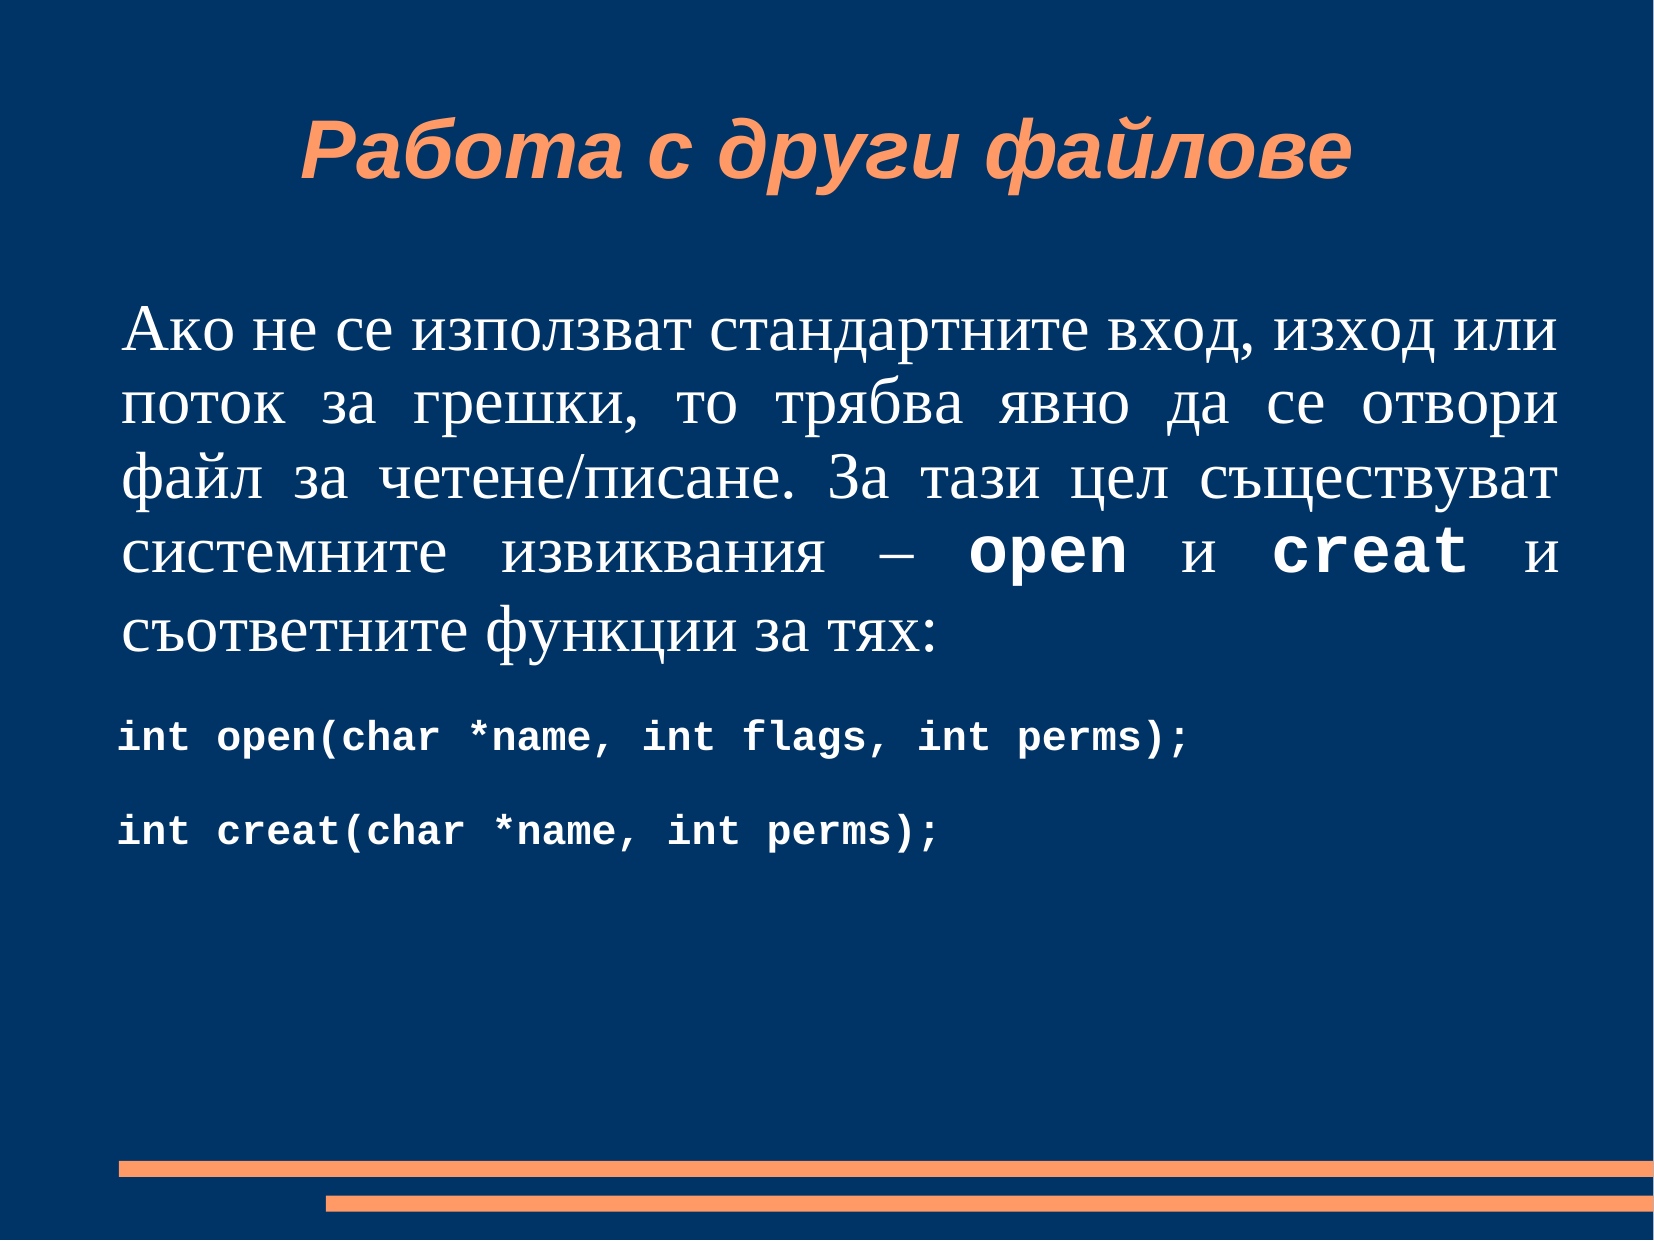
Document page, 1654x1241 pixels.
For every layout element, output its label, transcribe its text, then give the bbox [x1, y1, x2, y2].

title Работа с други файлове [121, 46, 1534, 254]
subtitle Ако не се използват стандартните вход, изход или поток за грешки, то трябва явно да се отвори файл за четене/писане. За тази цел съществуват системните извиквания – open и creat и съответните функции за тях: [121, 290, 1561, 667]
text_box int open(char *name, int flags, int perms); int creat(char *name, int perms); [101, 708, 1654, 867]
